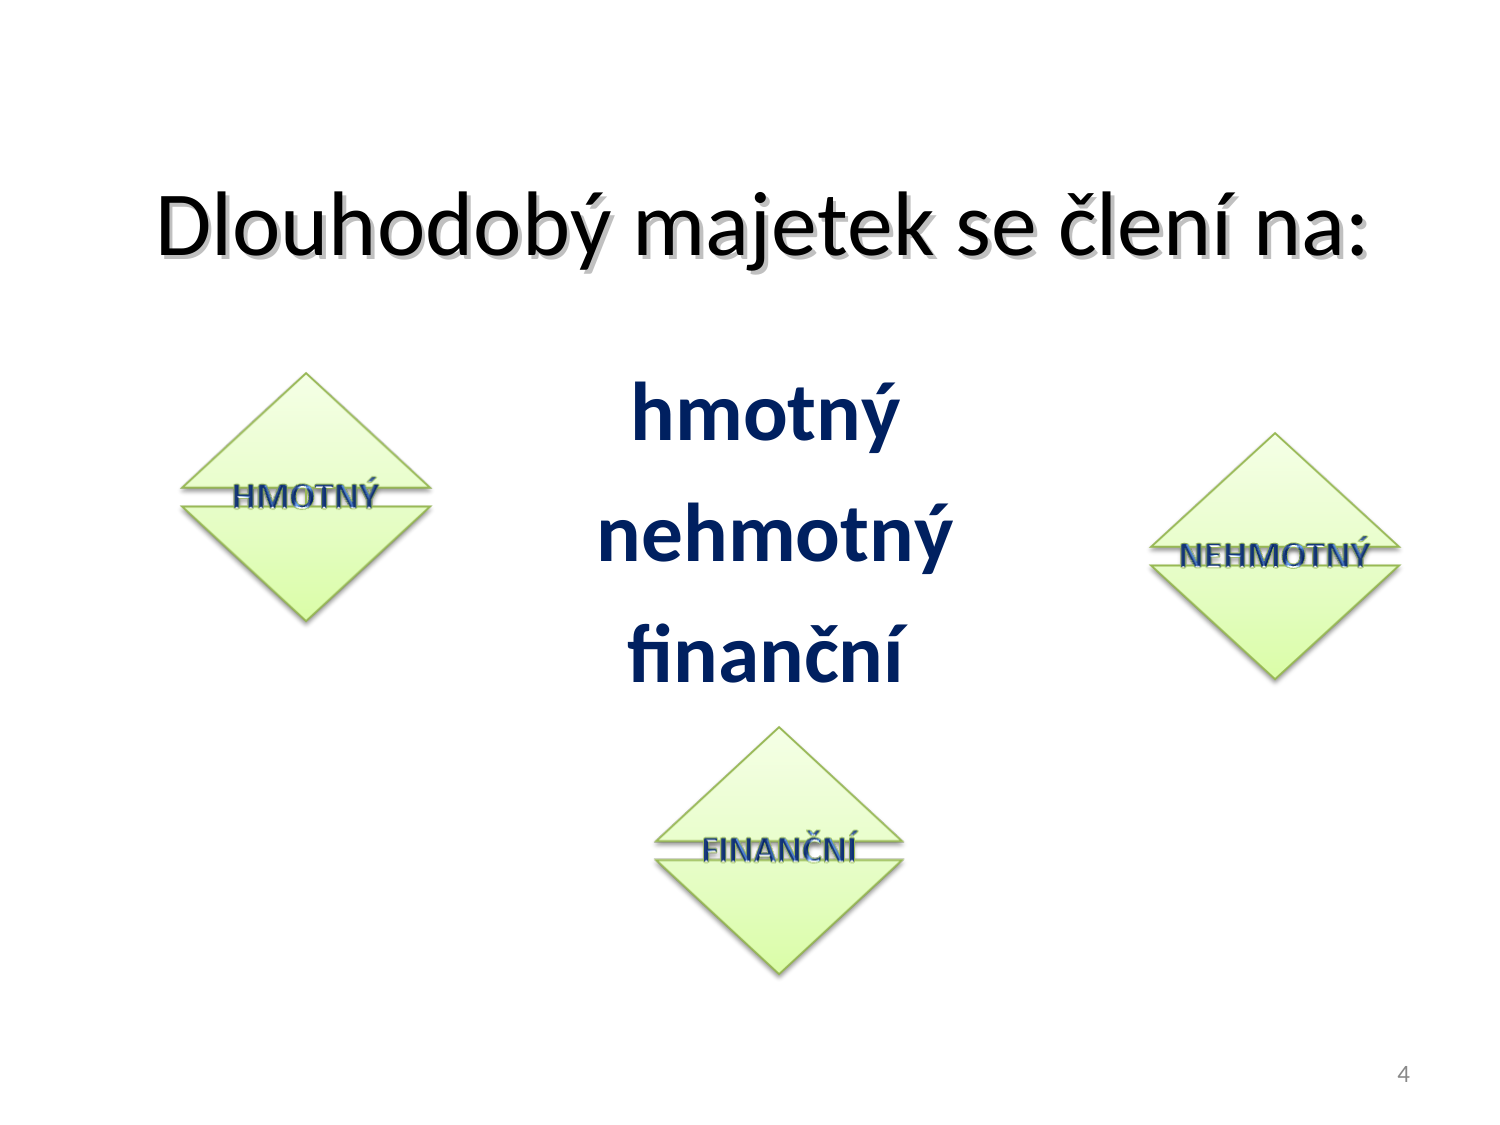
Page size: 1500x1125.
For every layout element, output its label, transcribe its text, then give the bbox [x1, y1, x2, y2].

picture [645, 721, 913, 987]
title Dlouhodobý majetek se člení na: [88, 125, 1439, 313]
list hmotný nehmotný finanční [100, 350, 1451, 898]
text_box <číslo> [1074, 1042, 1426, 1103]
picture [171, 367, 441, 634]
picture [1140, 427, 1410, 692]
